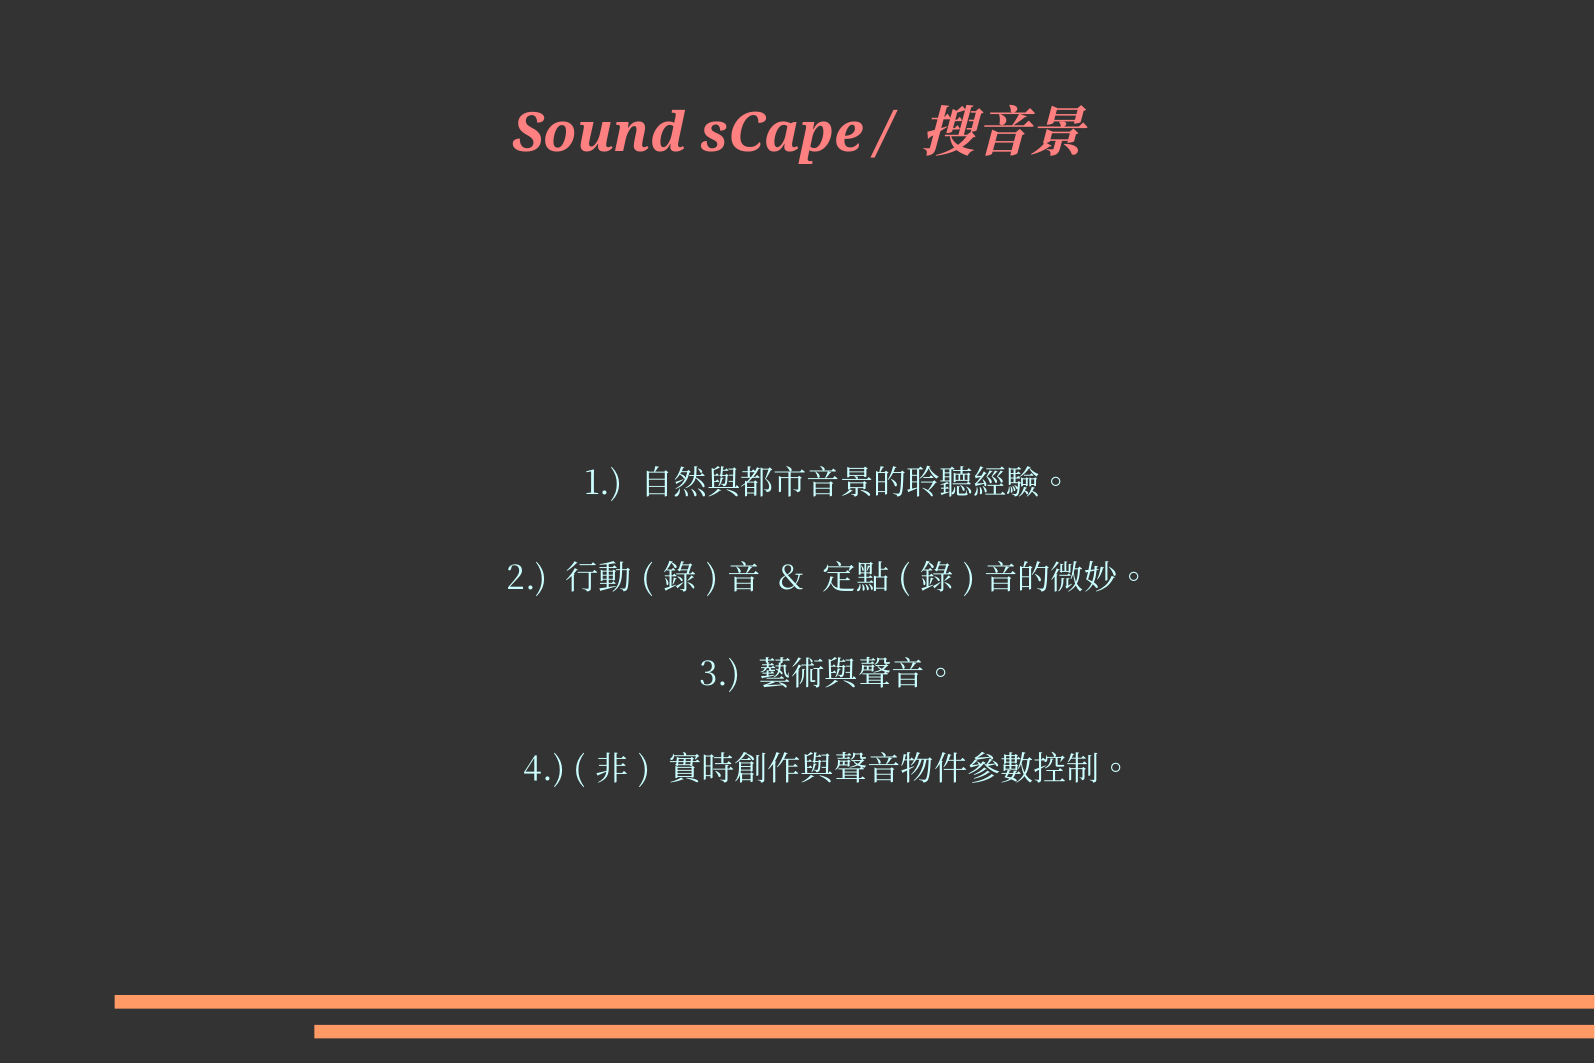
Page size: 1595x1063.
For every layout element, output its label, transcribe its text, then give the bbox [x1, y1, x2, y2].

title Sound sCape / 搜音景 [117, 39, 1479, 218]
subtitle 1.) 自然與都市音景的聆聽經驗。 2.) 行動(錄)音 & 定點(錄)音的微妙。 3.) 藝術與聲音。 4.) (非) 實時創作與聲音物件參數控制。 [117, 276, 1505, 971]
